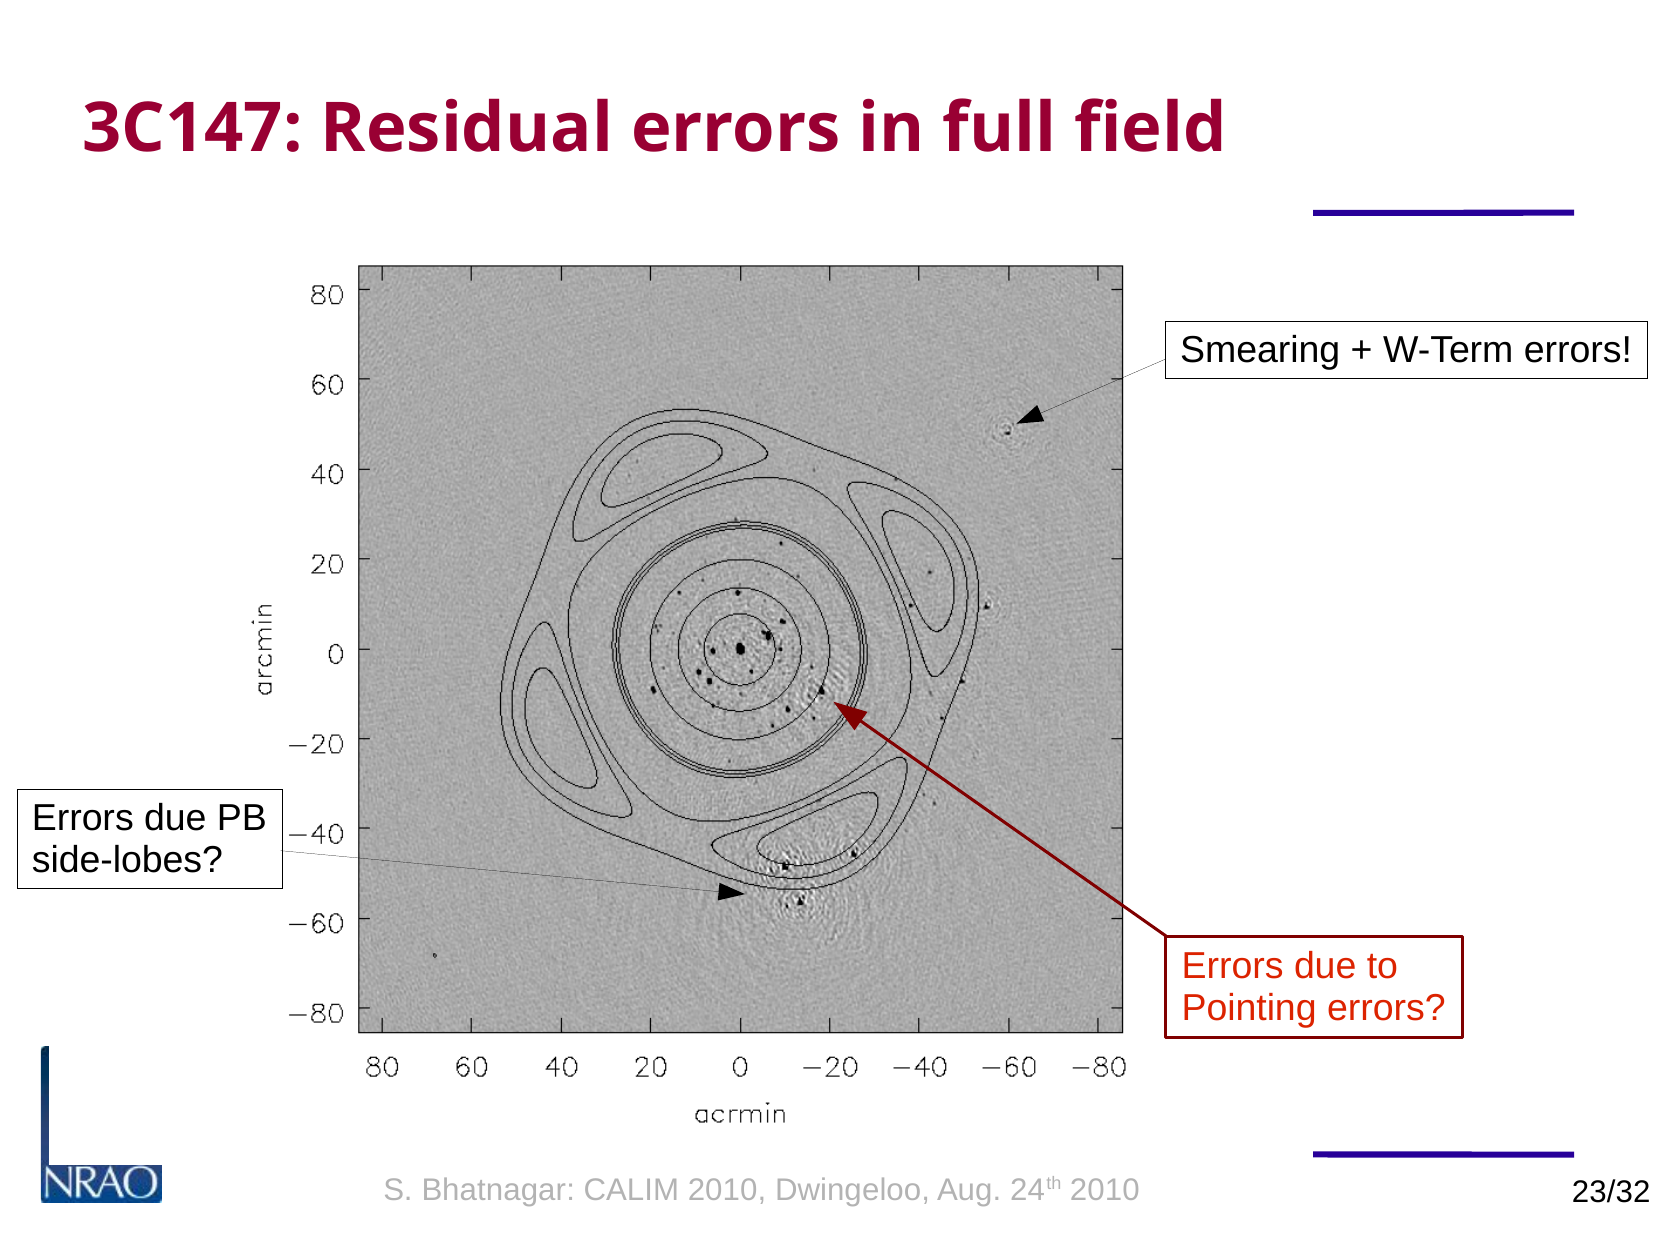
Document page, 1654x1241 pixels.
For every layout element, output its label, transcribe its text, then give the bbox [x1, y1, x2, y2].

title 3C147: Residual errors in full field [82, 49, 1571, 202]
text_box Smearing + W-Term errors! [1165, 321, 1648, 379]
picture [0, 0, 1654, 1241]
text_box Errors due to Pointing errors? [1165, 936, 1463, 1038]
text_box Errors due PB side-lobes? [17, 789, 283, 889]
